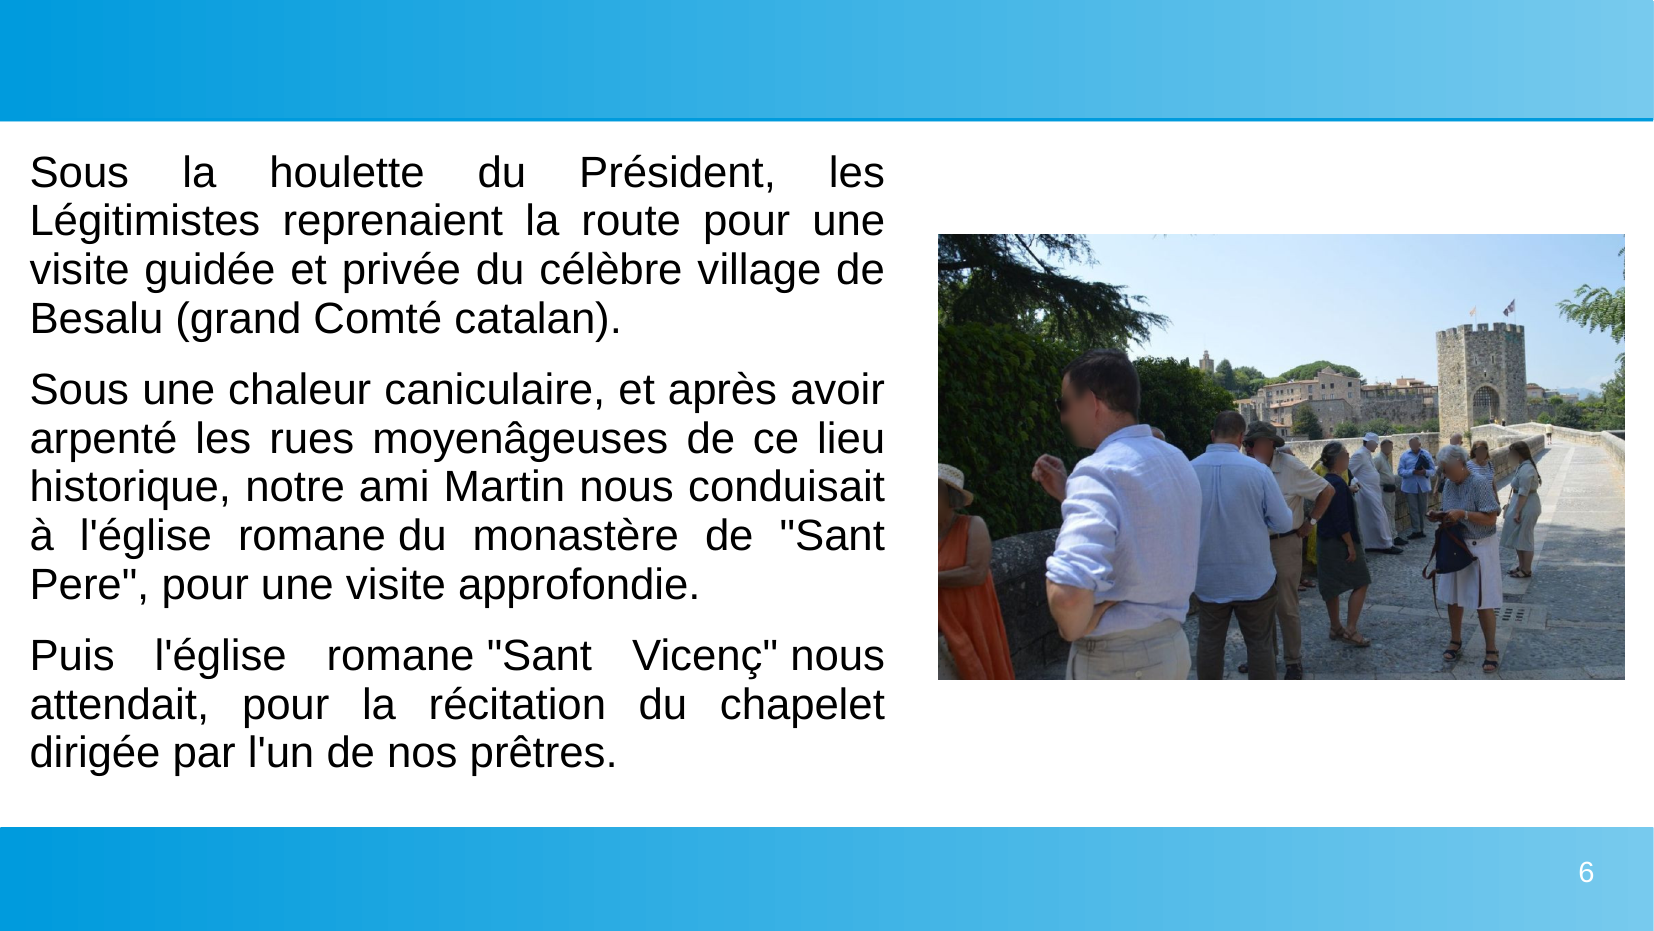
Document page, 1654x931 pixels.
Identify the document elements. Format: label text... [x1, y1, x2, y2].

list Sous la houlette du Président, les Légitimistes reprenaient la route pour une visite guidée et privée du célèbre village de Besalu (grand Comté catalan). Sous une chaleur caniculaire, et après avoir arpenté les rues moyenâgeuses de ce lieu historique, notre ami Martin nous conduisait à l'église romane du monastère de "Sant Pere", pour une visite approfondie. Puis l'église romane "Sant Vicenç" nous attendait, pour la récitation du chapelet dirigée par l'un de nos prêtres. [29, 147, 886, 709]
picture [938, 234, 1625, 680]
